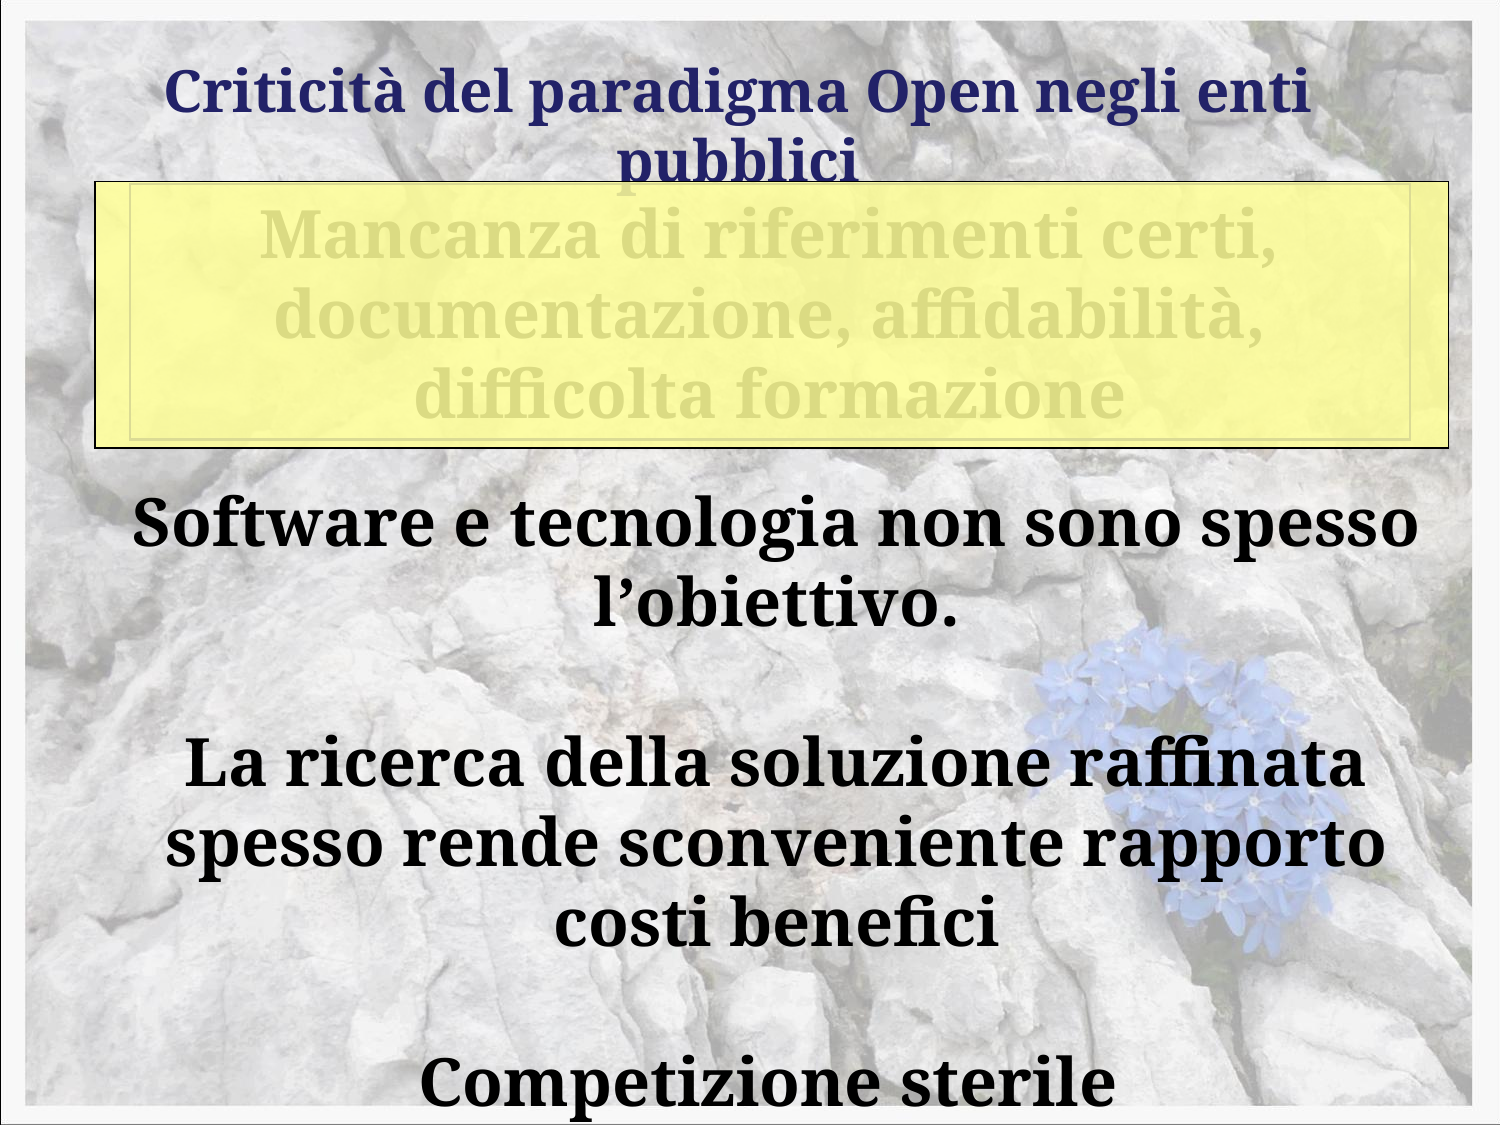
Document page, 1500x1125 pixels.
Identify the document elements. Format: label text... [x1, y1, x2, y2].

text_box Software e tecnologia non sono spesso l’obiettivo. La ricerca della soluzione raffinata spesso rende sconveniente rapporto costi benefici Competizione sterile [104, 472, 1450, 1125]
text_box Criticità del paradigma Open negli enti pubblici [83, 46, 1393, 202]
text_box [94, 181, 1449, 448]
picture [0, 0, 1500, 1125]
